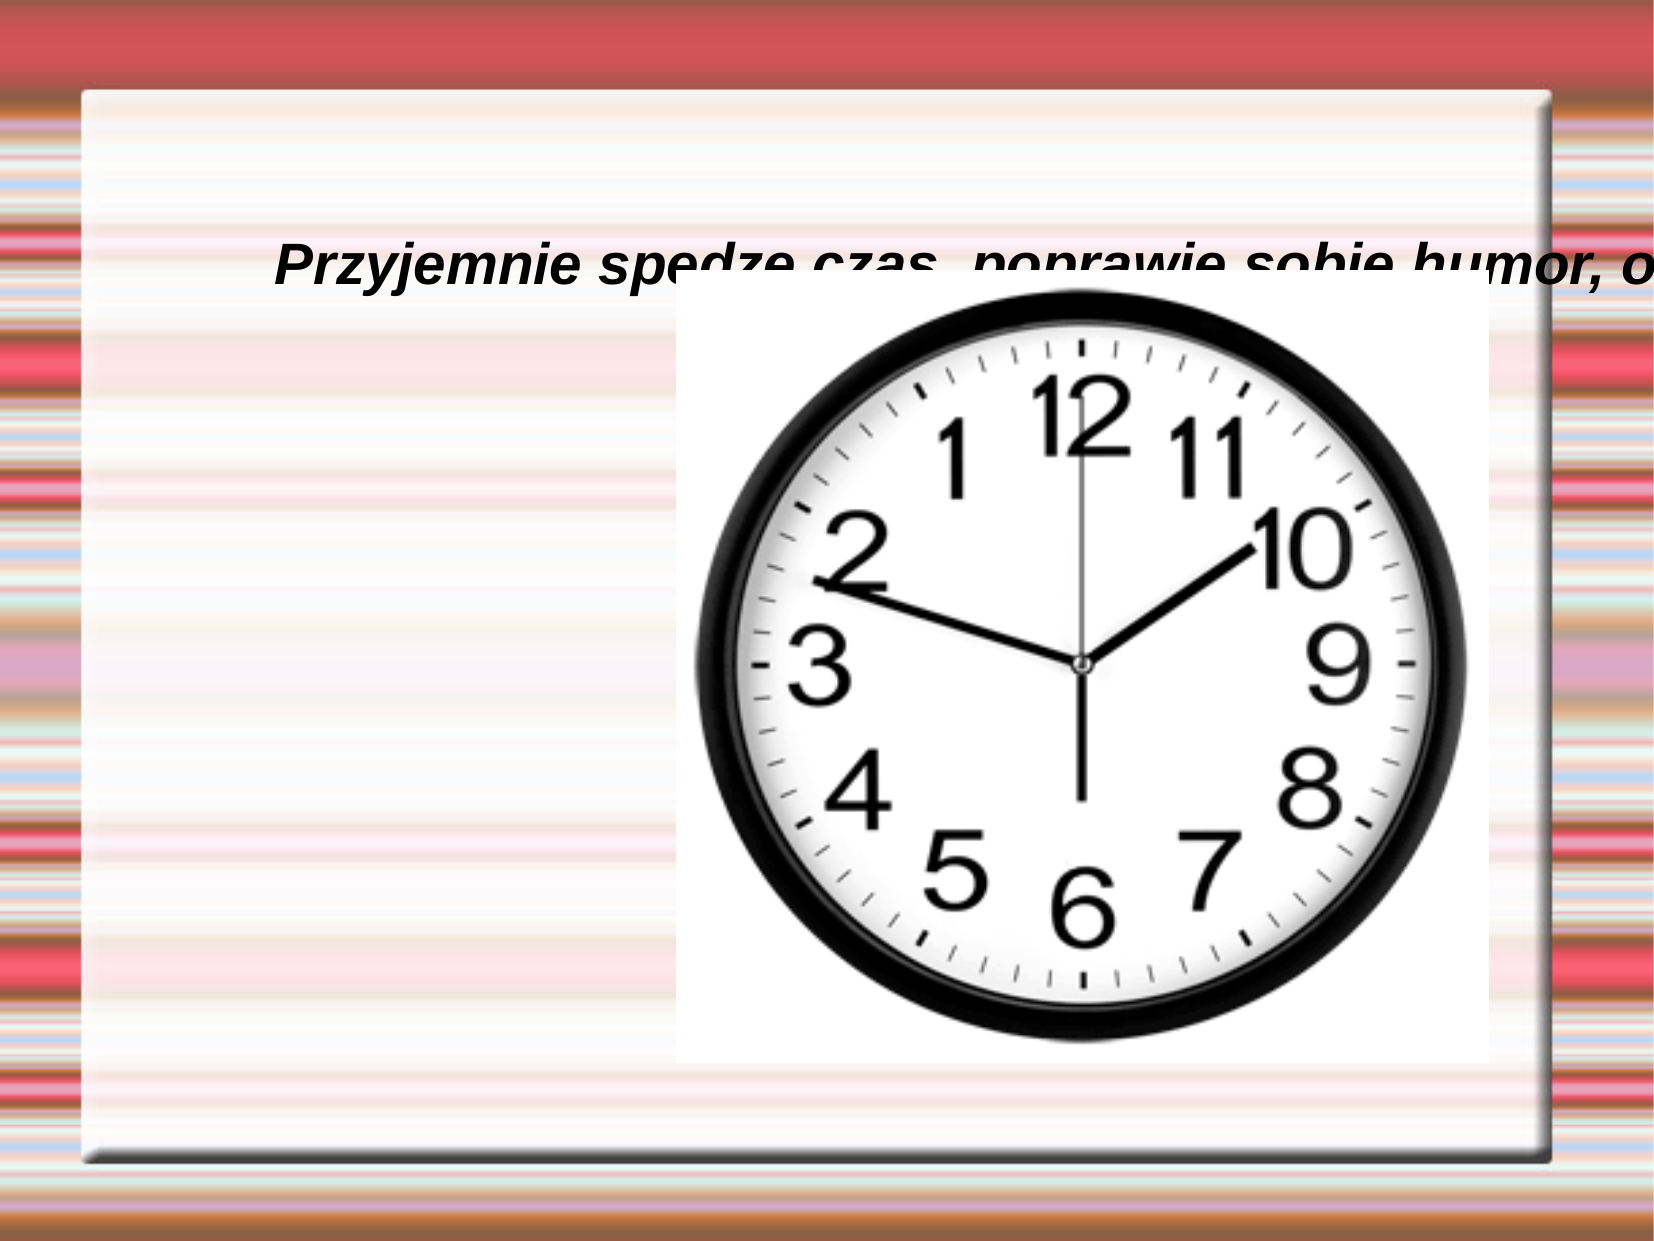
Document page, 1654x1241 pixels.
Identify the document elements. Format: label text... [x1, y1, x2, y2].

text_box Przyjemnie spędzę czas, poprawie sobie humor, odpocznę, nie będę się nudzić. [259, 224, 662, 704]
picture [676, 270, 1489, 1063]
